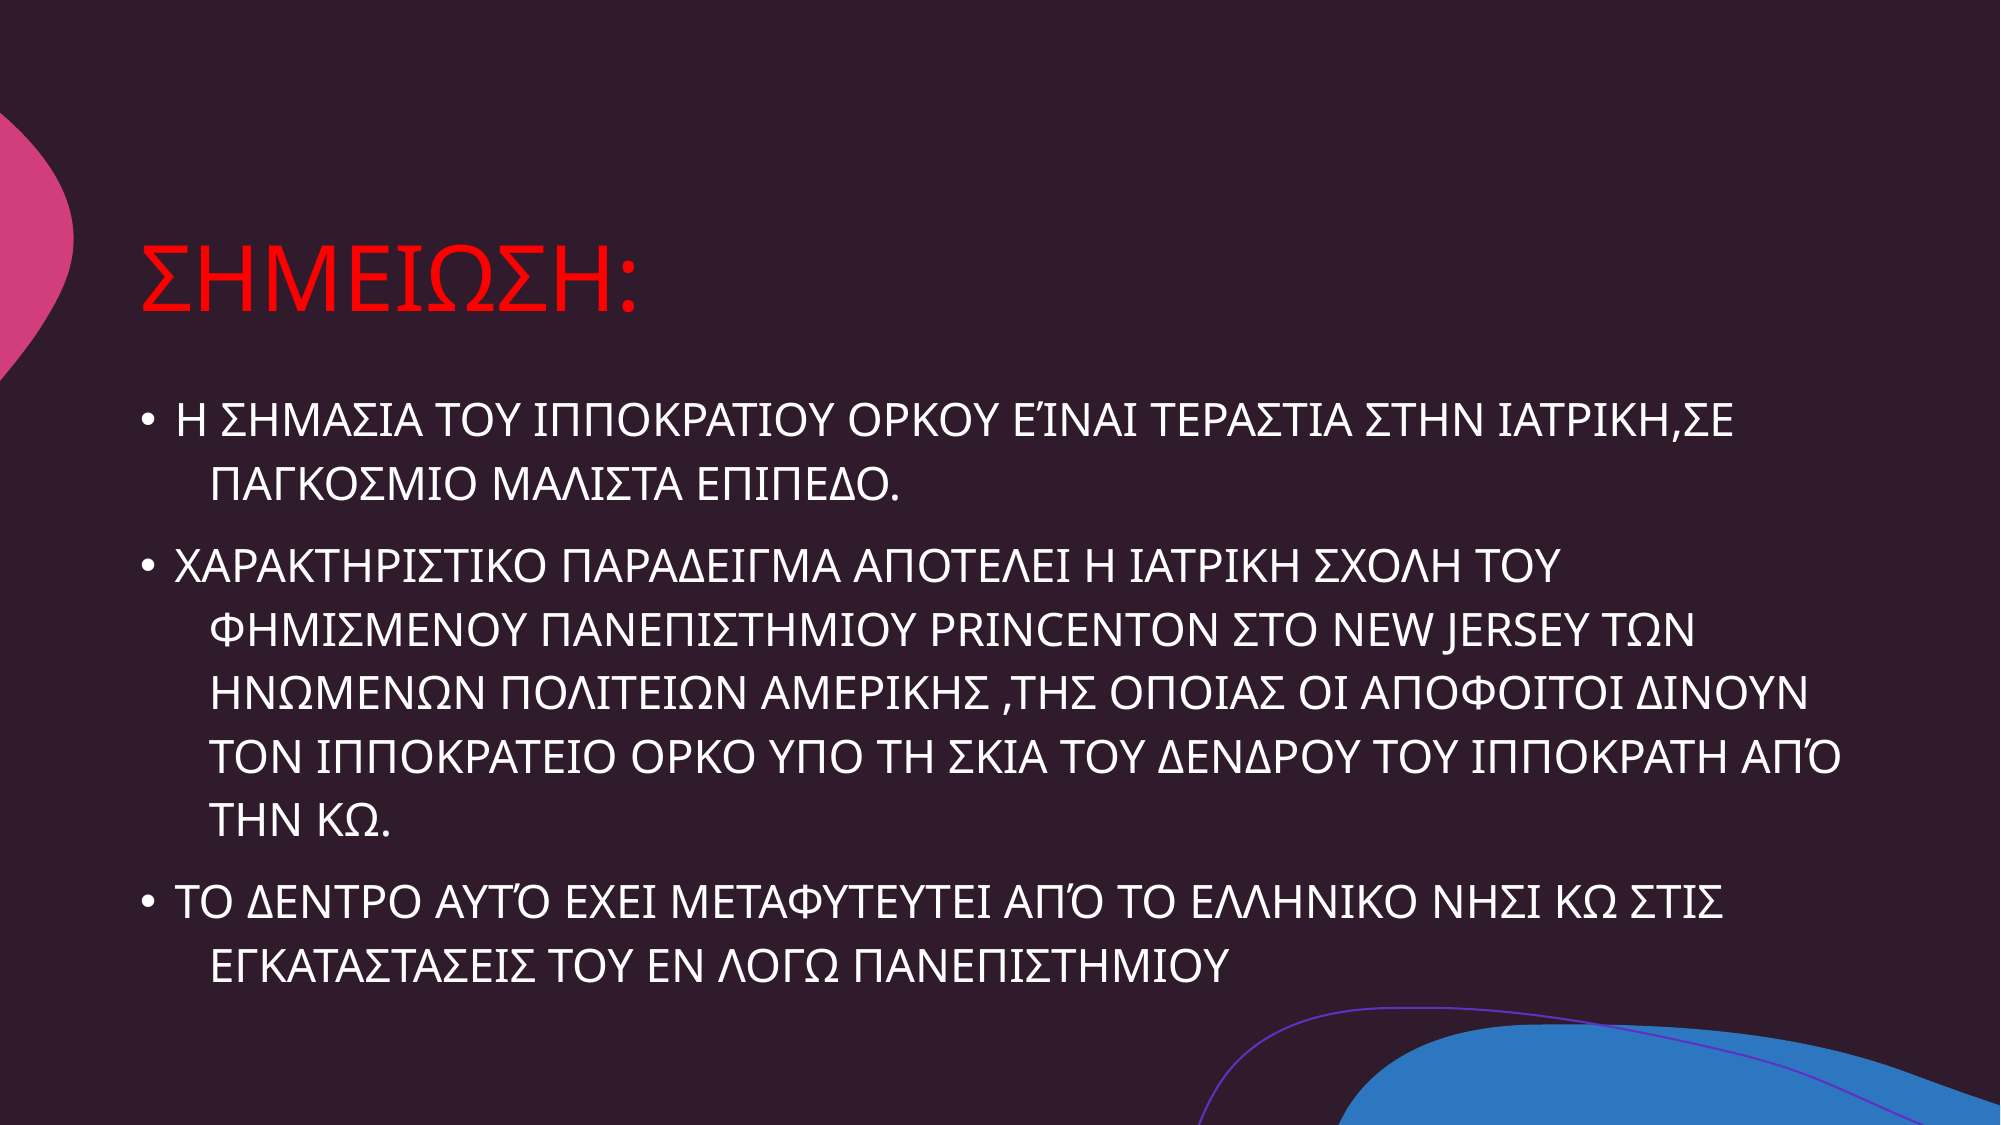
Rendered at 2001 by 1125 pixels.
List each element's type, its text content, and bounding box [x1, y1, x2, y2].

list Η ΣΗΜΑΣΙΑ ΤΟΥ ΙΠΠΟΚΡΑΤΙΟΥ ΟΡΚΟΥ ΕΊΝΑΙ ΤΕΡΑΣΤΙΑ ΣΤΗΝ ΙΑΤΡΙΚΗ,ΣΕ ΠΑΓΚΟΣΜΙΟ ΜΑΛΙΣΤΑ ΕΠΙΠΕΔΟ. ΧΑΡΑΚΤΗΡΙΣΤΙΚΟ ΠΑΡΑΔΕΙΓΜΑ ΑΠΟΤΕΛΕΙ Η ΙΑΤΡΙΚΗ ΣΧΟΛΗ ΤΟΥ ΦΗΜΙΣΜΕΝΟΥ ΠΑΝΕΠΙΣΤΗΜΙΟΥ PRINCENTON ΣΤΟ NEW JERSEY ΤΩΝ ΗΝΩΜΕΝΩΝ ΠΟΛΙΤΕΙΩΝ ΑΜΕΡΙΚΗΣ ,ΤΗΣ ΟΠΟΙΑΣ ΟΙ ΑΠΟΦΟΙΤΟΙ ΔΙΝΟΥΝ ΤΟΝ ΙΠΠΟΚΡΑΤΕΙΟ ΟΡΚΟ ΥΠΟ ΤΗ ΣΚΙΑ ΤΟΥ ΔΕΝΔΡΟΥ ΤΟΥ ΙΠΠΟΚΡΑΤΗ ΑΠΌ ΤΗΝ ΚΩ. ΤΟ ΔΕΝΤΡΟ ΑΥΤΌ ΕΧΕΙ ΜΕΤΑΦΥΤΕΥΤΕΙ ΑΠΌ ΤΟ ΕΛΛΗΝΙΚΟ ΝΗΣΙ ΚΩ ΣΤΙΣ ΕΓΚΑΤΑΣΤΑΣΕΙΣ ΤΟΥ ΕΝ ΛΟΓΩ ΠΑΝΕΠΙΣΤΗΜΙΟΥ [125, 375, 1876, 1002]
title ΣΗΜΕΙΩΣΗ: [125, 188, 693, 375]
